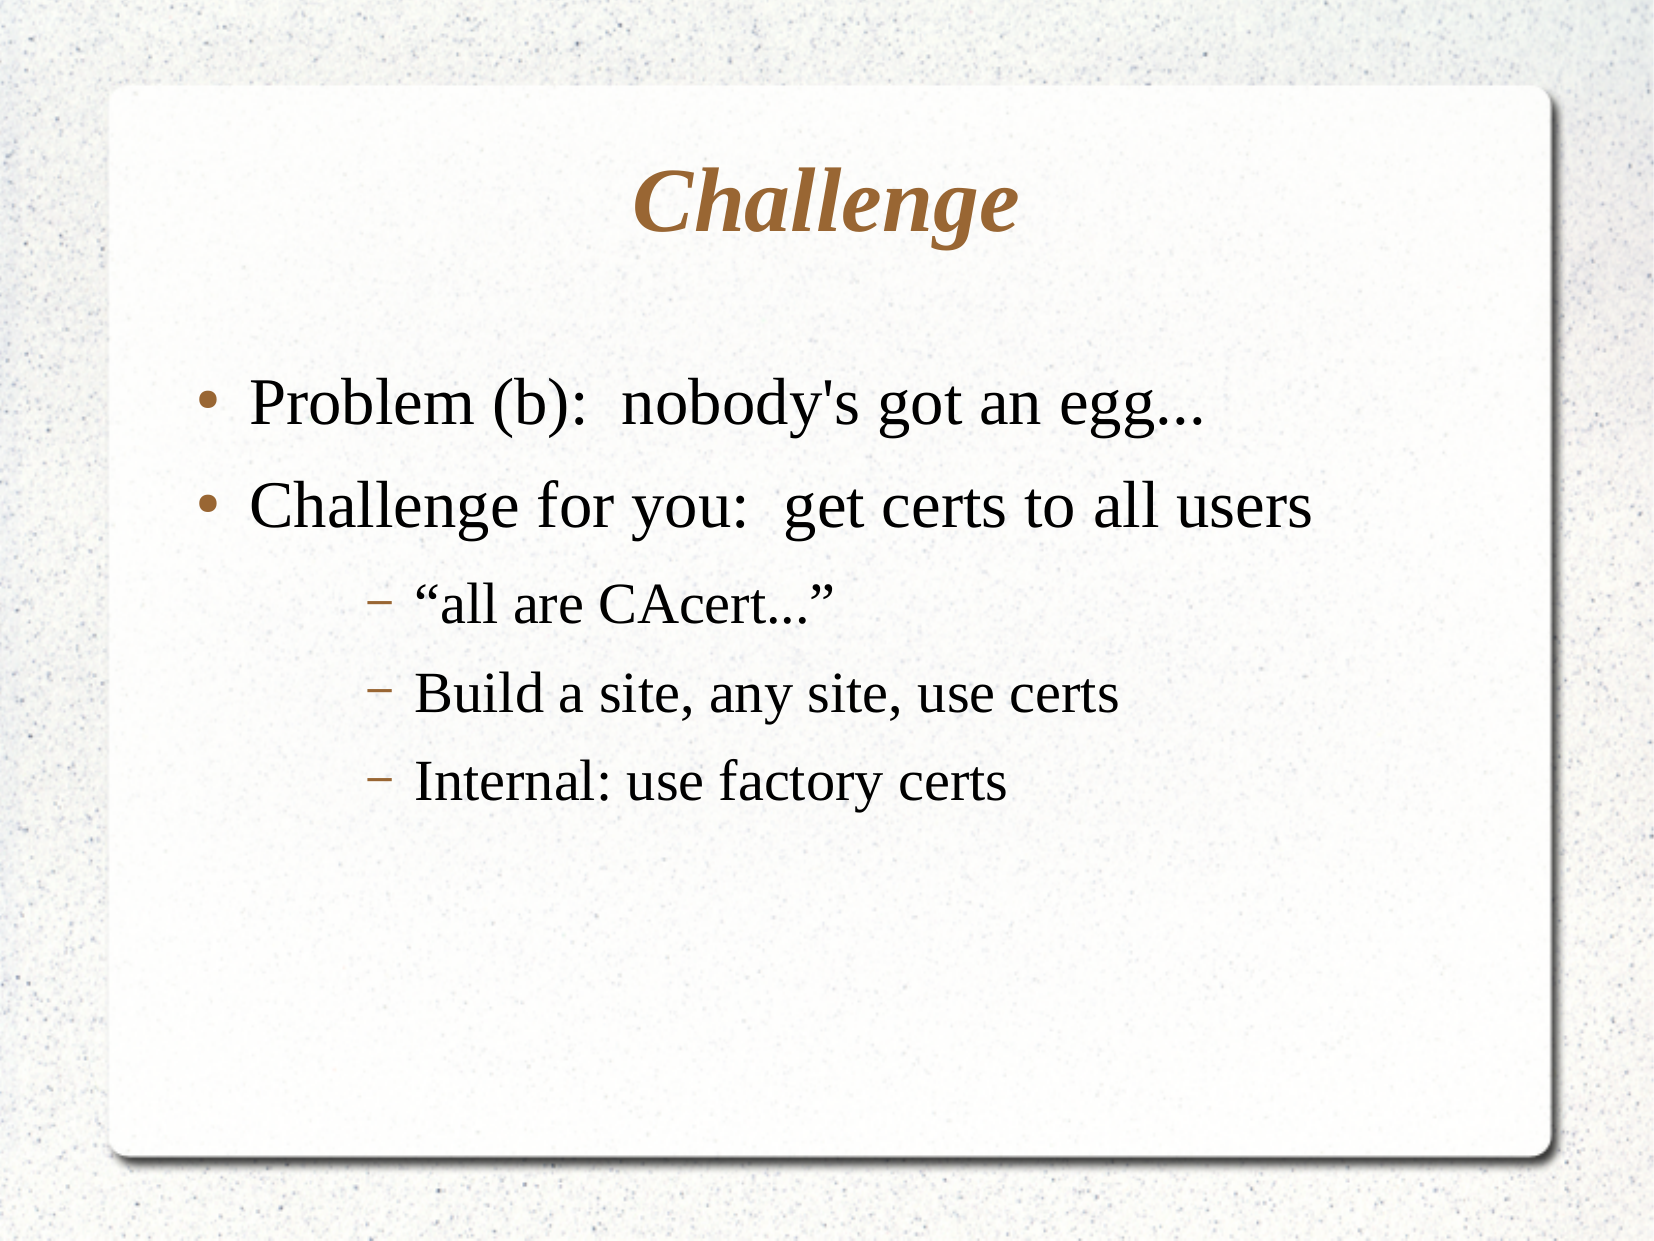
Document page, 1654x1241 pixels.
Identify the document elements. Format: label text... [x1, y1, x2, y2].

picture [0, 0, 1654, 1241]
title Challenge [118, 96, 1536, 304]
list Problem (b): nobody's got an egg... Challenge for you: get certs to all users “all are CAcert...” Build a site, any site, use certs Internal: use factory certs [178, 364, 1570, 1147]
